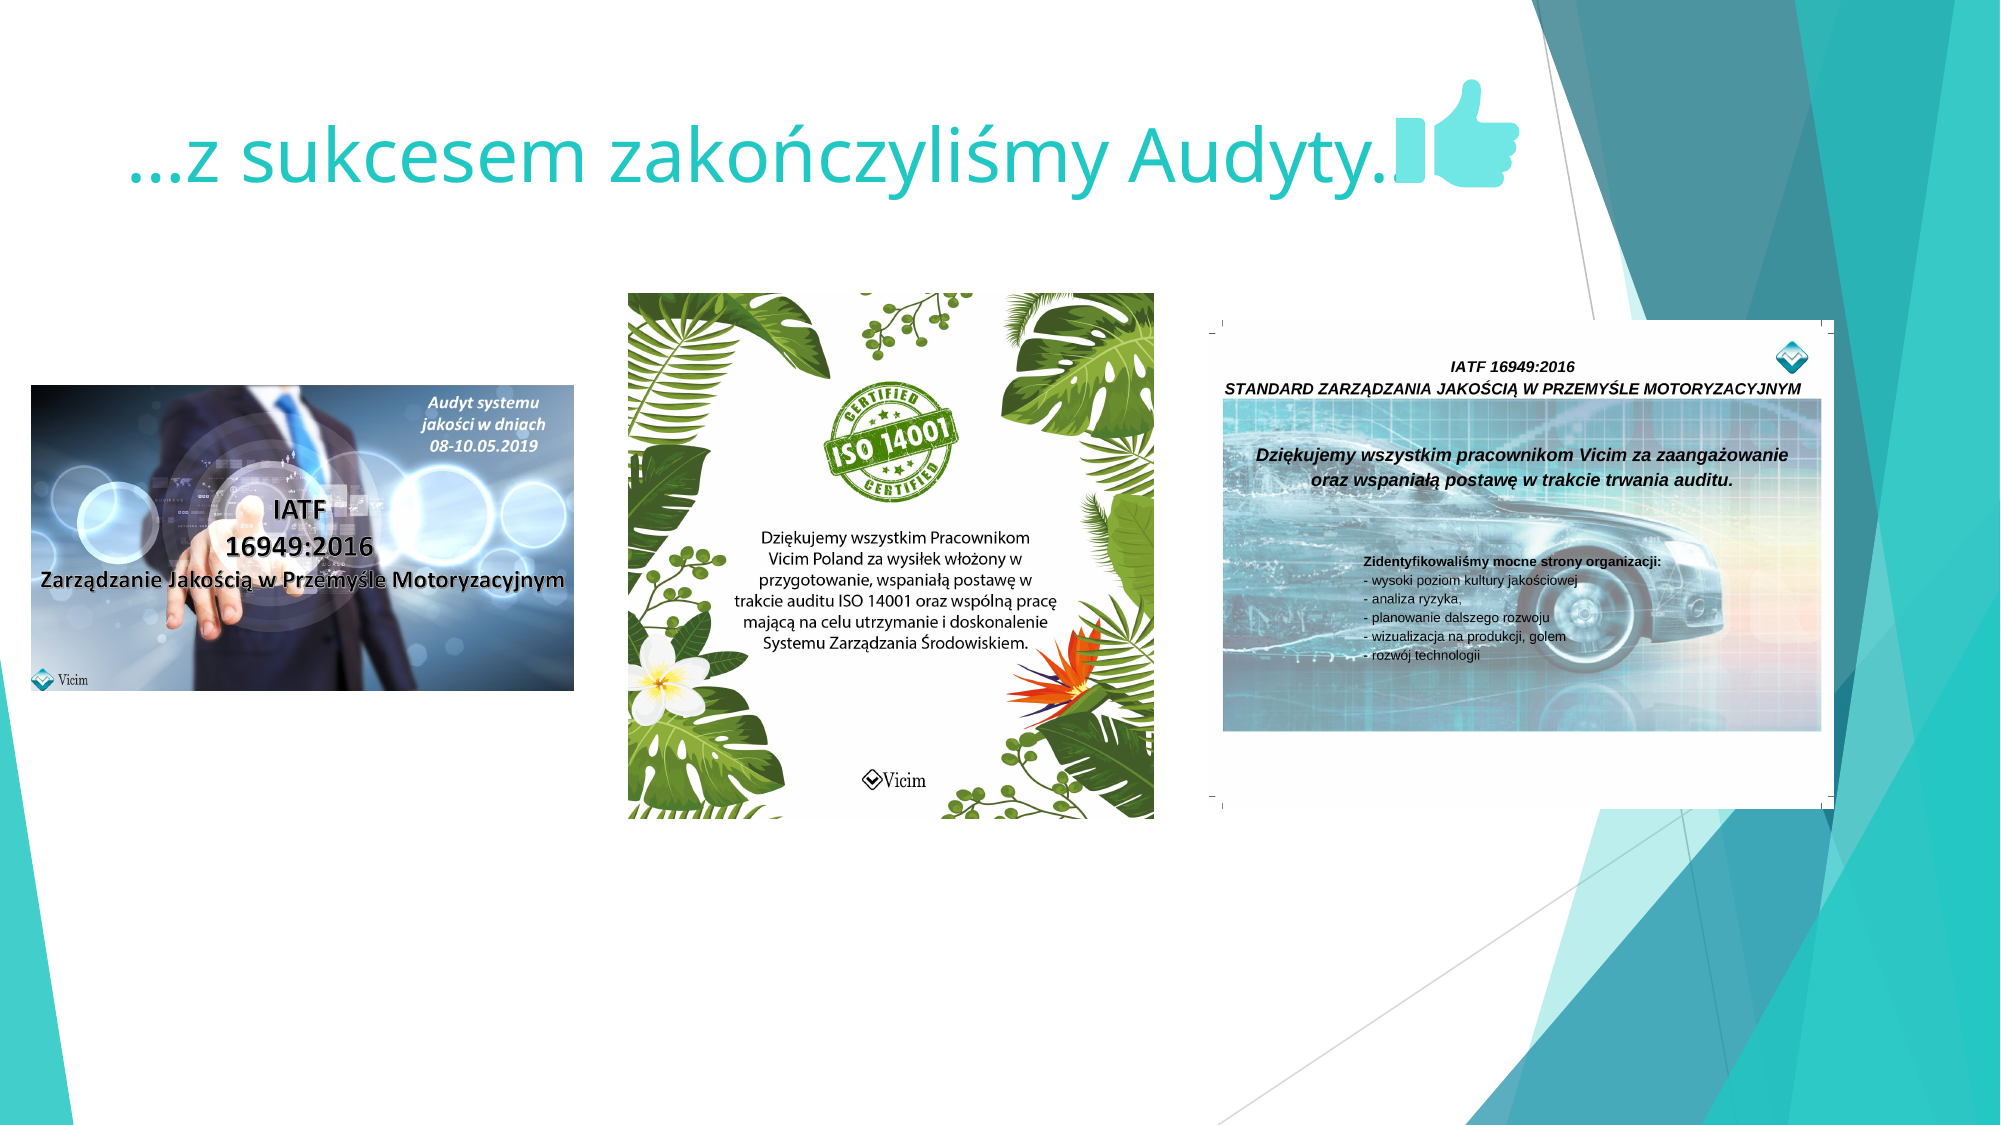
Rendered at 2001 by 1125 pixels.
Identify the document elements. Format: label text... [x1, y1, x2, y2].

title …z sukcesem zakończyliśmy Audyty… [111, 99, 1522, 317]
picture [628, 293, 1154, 819]
picture [31, 385, 574, 691]
picture [1209, 320, 1834, 809]
picture [1382, 58, 1533, 209]
